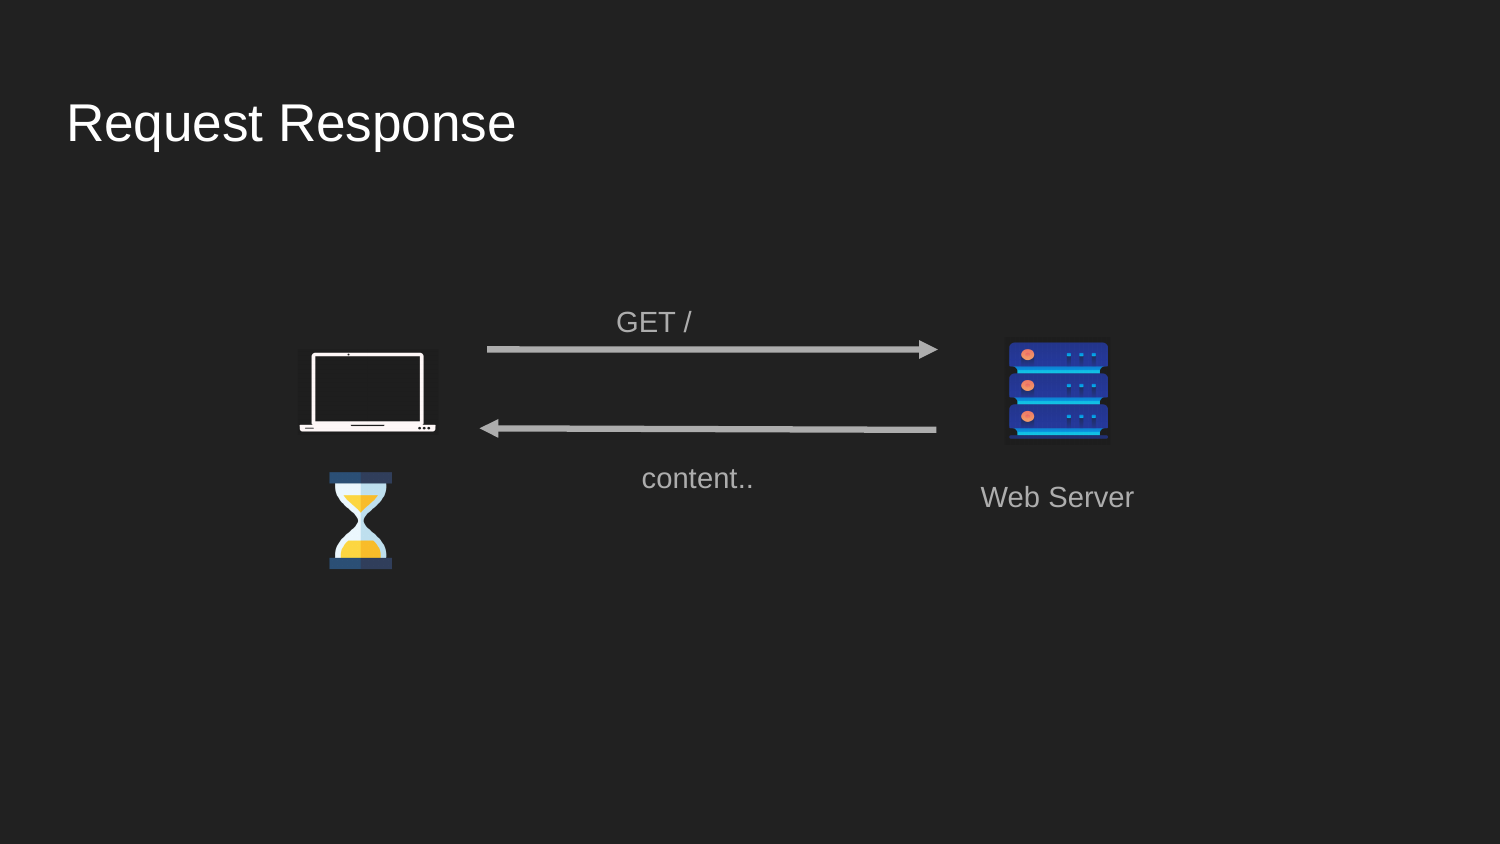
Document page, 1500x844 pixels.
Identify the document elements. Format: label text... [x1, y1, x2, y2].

text_box content.. [626, 444, 824, 481]
text_box Web Server [948, 463, 1167, 555]
picture [1004, 337, 1111, 445]
picture [307, 469, 414, 576]
text_box GET / [600, 288, 906, 336]
title Request Response [51, 72, 1449, 167]
picture [297, 349, 439, 435]
